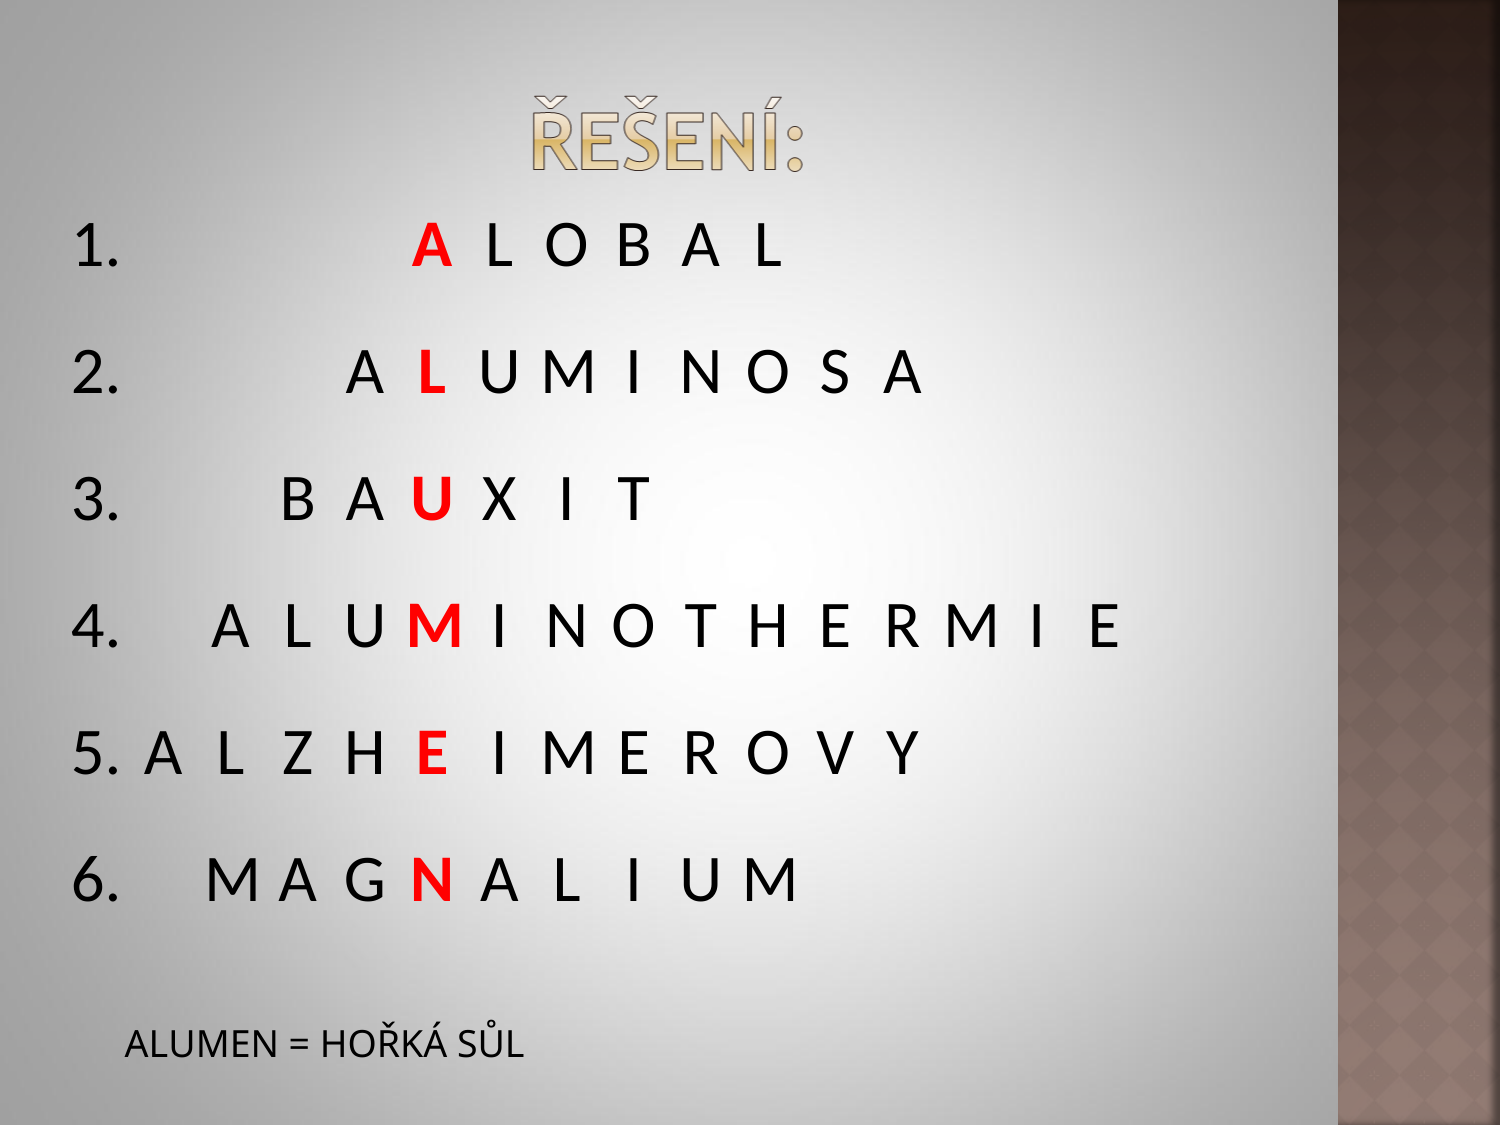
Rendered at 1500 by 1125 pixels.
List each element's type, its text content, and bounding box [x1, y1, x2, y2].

table_cell O [734, 696, 801, 823]
table_header L [734, 187, 801, 315]
table_cell M [197, 823, 264, 950]
table_cell [1070, 823, 1138, 950]
table_cell 6. [62, 823, 130, 950]
table_cell E [600, 696, 667, 823]
table_cell [936, 442, 1003, 569]
table_header 1. [62, 187, 130, 315]
table_cell 4. [62, 569, 130, 696]
table_header [130, 187, 197, 315]
picture [0, 0, 1500, 1125]
table_cell U [331, 569, 398, 696]
table_cell [1003, 823, 1070, 950]
table_cell U [667, 823, 734, 950]
table_cell A [869, 315, 936, 442]
table_cell E [801, 569, 869, 696]
table_cell I [466, 696, 533, 823]
table_cell [197, 442, 264, 569]
table_cell [936, 696, 1003, 823]
table_cell [1003, 315, 1070, 442]
table_cell A [331, 315, 398, 442]
table_cell L [533, 823, 600, 950]
table_cell E [398, 696, 466, 823]
table_header [1070, 187, 1138, 315]
table_header A [398, 187, 466, 315]
table_cell N [398, 823, 466, 950]
table_cell [667, 442, 734, 569]
table_cell X [466, 442, 533, 569]
table_cell 2. [62, 315, 130, 442]
table_header [869, 187, 936, 315]
table_cell T [600, 442, 667, 569]
table_cell Y [869, 696, 936, 823]
table_cell L [264, 569, 331, 696]
table_cell I [466, 569, 533, 696]
table_cell A [197, 569, 264, 696]
table_cell [130, 442, 197, 569]
table_cell N [667, 315, 734, 442]
table_cell M [533, 696, 600, 823]
table_header A [667, 187, 734, 315]
table_cell G [331, 823, 398, 950]
table_cell [264, 315, 331, 442]
table_cell A [130, 696, 197, 823]
table_cell M [533, 315, 600, 442]
table_cell 3. [62, 442, 130, 569]
table_cell S [801, 315, 869, 442]
table_cell [1003, 696, 1070, 823]
table_cell [801, 442, 869, 569]
table_cell M [734, 823, 801, 950]
table_header [197, 187, 264, 315]
table_cell N [533, 569, 600, 696]
table_cell [1070, 442, 1138, 569]
text_box [75, 53, 1264, 236]
table_header B [600, 187, 667, 315]
table_cell [869, 442, 936, 569]
table_header [801, 187, 869, 315]
table_cell H [734, 569, 801, 696]
table_cell V [801, 696, 869, 823]
table_cell I [533, 442, 600, 569]
table_cell [1070, 696, 1138, 823]
table_header [264, 187, 331, 315]
table_cell R [667, 696, 734, 823]
table_cell I [600, 315, 667, 442]
table_cell T [667, 569, 734, 696]
table_cell A [466, 823, 533, 950]
table_cell B [264, 442, 331, 569]
table_cell H [331, 696, 398, 823]
table_header L [466, 187, 533, 315]
table_cell M [936, 569, 1003, 696]
table_cell 5. [62, 696, 130, 823]
table_cell L [398, 315, 466, 442]
table_cell U [466, 315, 533, 442]
table_cell [1070, 315, 1138, 442]
table_cell [936, 315, 1003, 442]
table_cell [130, 569, 197, 696]
table_cell Z [264, 696, 331, 823]
table_header [1003, 187, 1070, 315]
table_cell O [600, 569, 667, 696]
table_header O [533, 187, 600, 315]
table_header [936, 187, 1003, 315]
table_cell [936, 823, 1003, 950]
table_cell [801, 823, 869, 950]
text_box ALUMEN = HOŘKÁ SŮL [109, 1012, 541, 1073]
table_cell R [869, 569, 936, 696]
table_cell [197, 315, 264, 442]
table_cell O [734, 315, 801, 442]
table_cell M [398, 569, 466, 696]
table_cell [869, 823, 936, 950]
table_cell E [1070, 569, 1138, 696]
table_cell I [1003, 569, 1070, 696]
table_cell L [197, 696, 264, 823]
table_header [331, 187, 398, 315]
table_cell [734, 442, 801, 569]
table_cell I [600, 823, 667, 950]
table_cell A [264, 823, 331, 950]
table_cell U [398, 442, 466, 569]
table_cell [130, 823, 197, 950]
table_cell [130, 315, 197, 442]
table_cell [1003, 442, 1070, 569]
table_cell A [331, 442, 398, 569]
